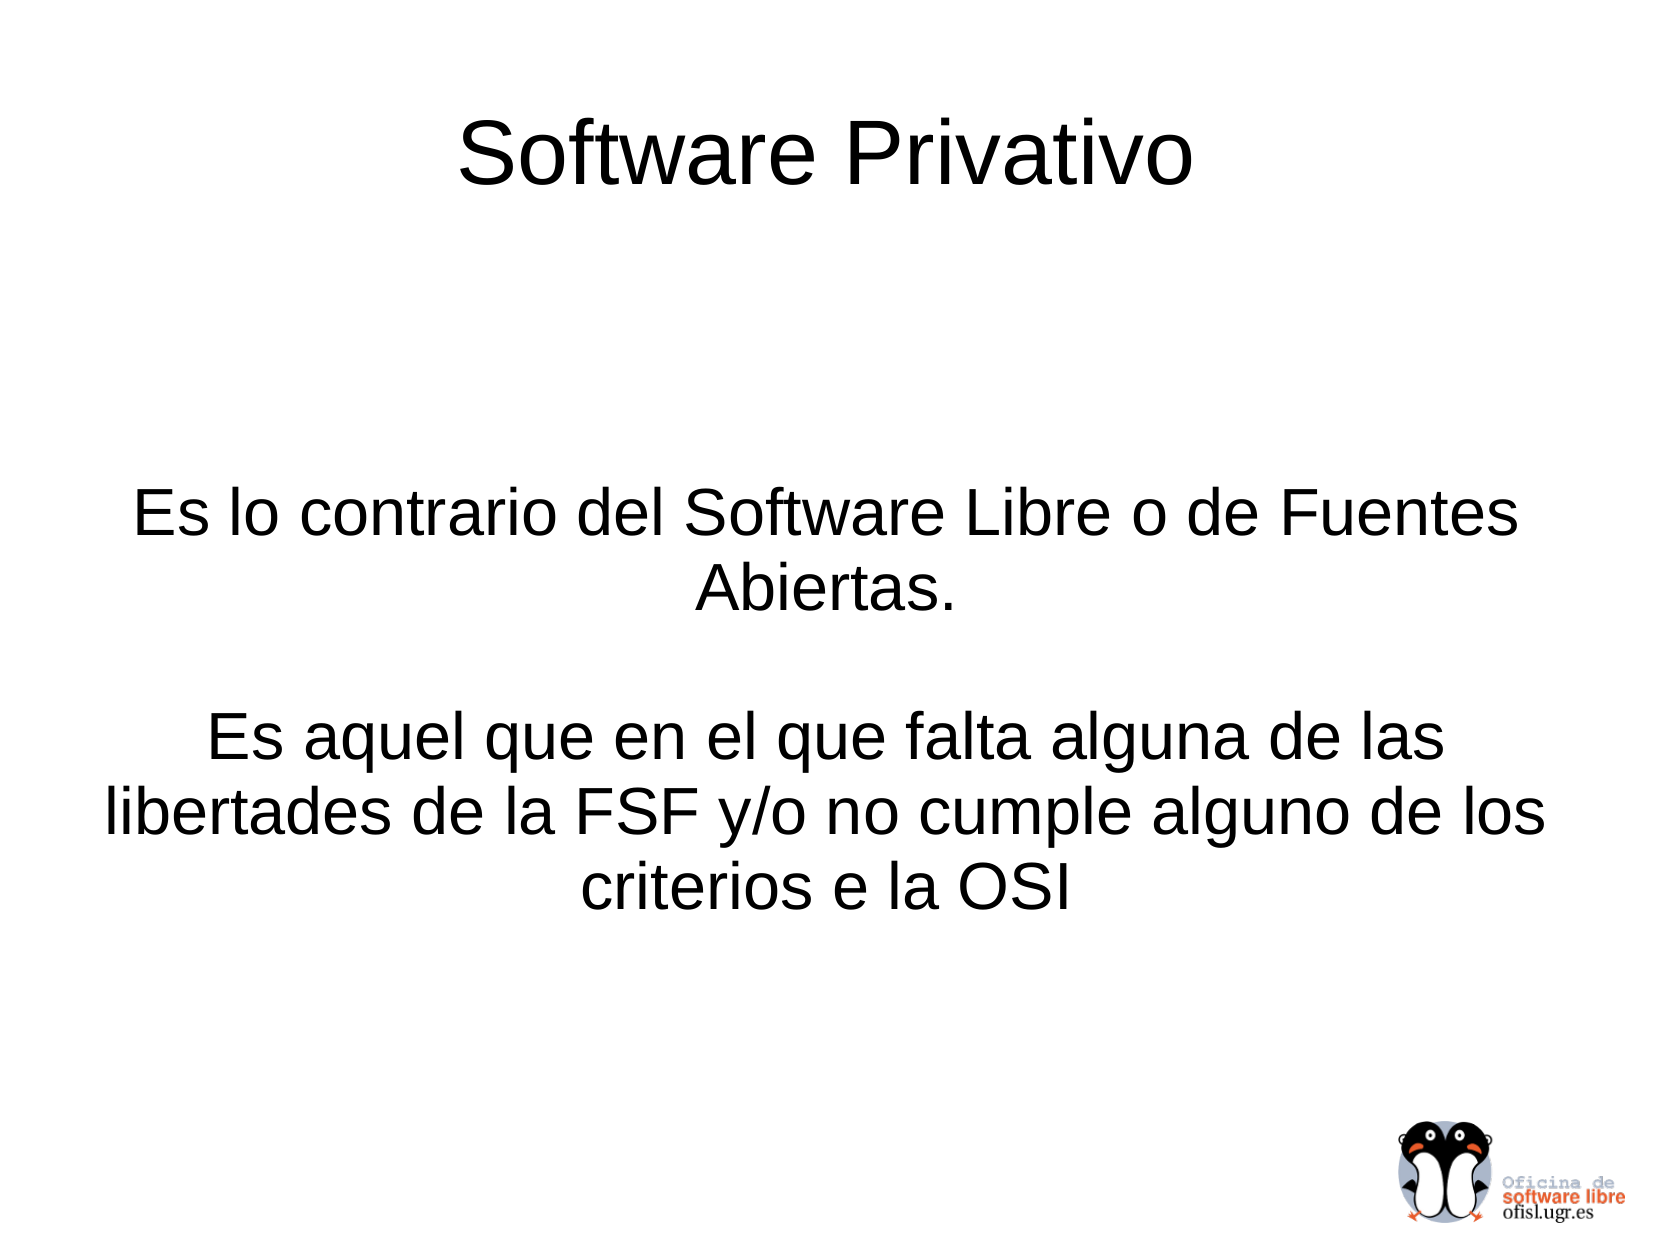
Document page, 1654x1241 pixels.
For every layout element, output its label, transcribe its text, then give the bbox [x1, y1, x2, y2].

title Software Privativo [82, 56, 1571, 250]
subtitle Es lo contrario del Software Libre o de Fuentes Abiertas. Es aquel que en el que falta alguna de las libertades de la FSF y/o no cumple alguno de los criterios e la OSI [82, 297, 1571, 1102]
picture [1398, 1121, 1625, 1223]
